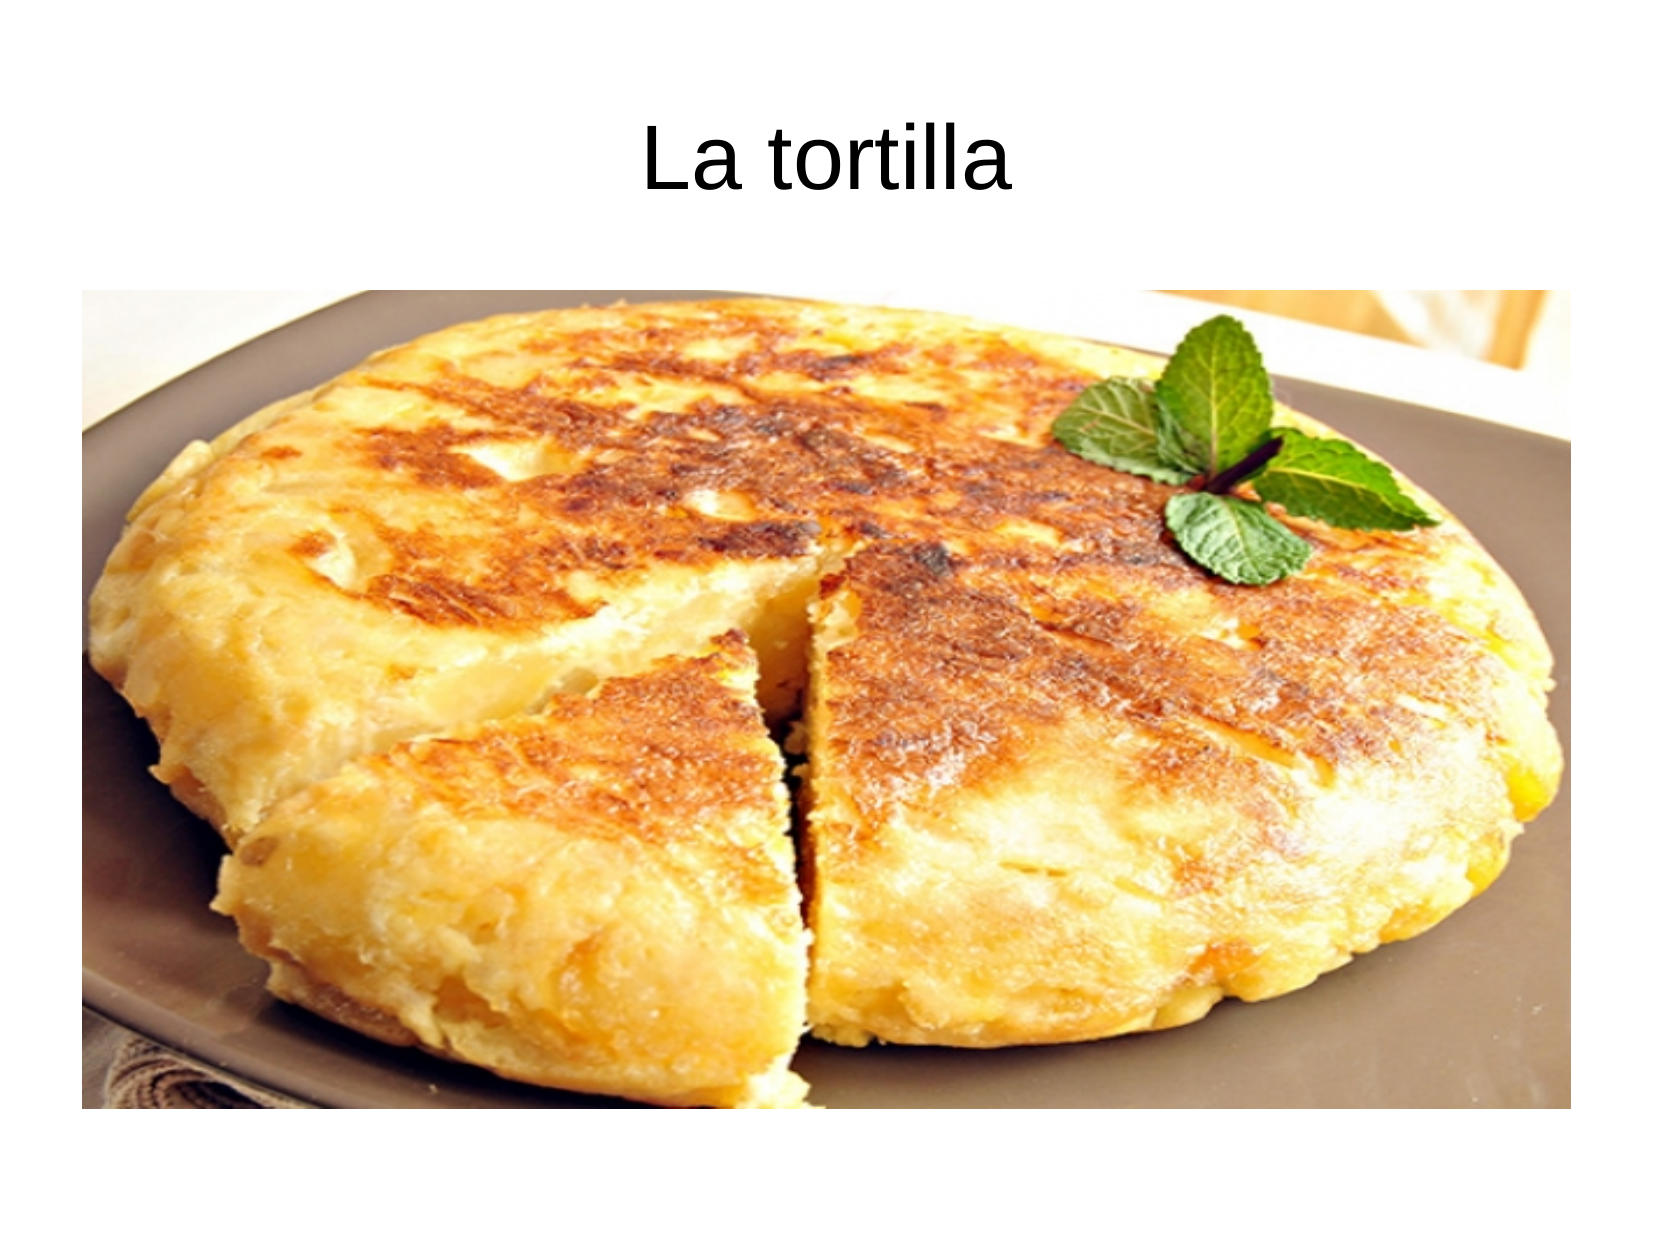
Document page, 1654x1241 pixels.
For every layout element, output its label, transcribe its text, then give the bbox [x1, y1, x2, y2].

picture [82, 290, 1571, 1109]
title La tortilla [82, 49, 1571, 257]
